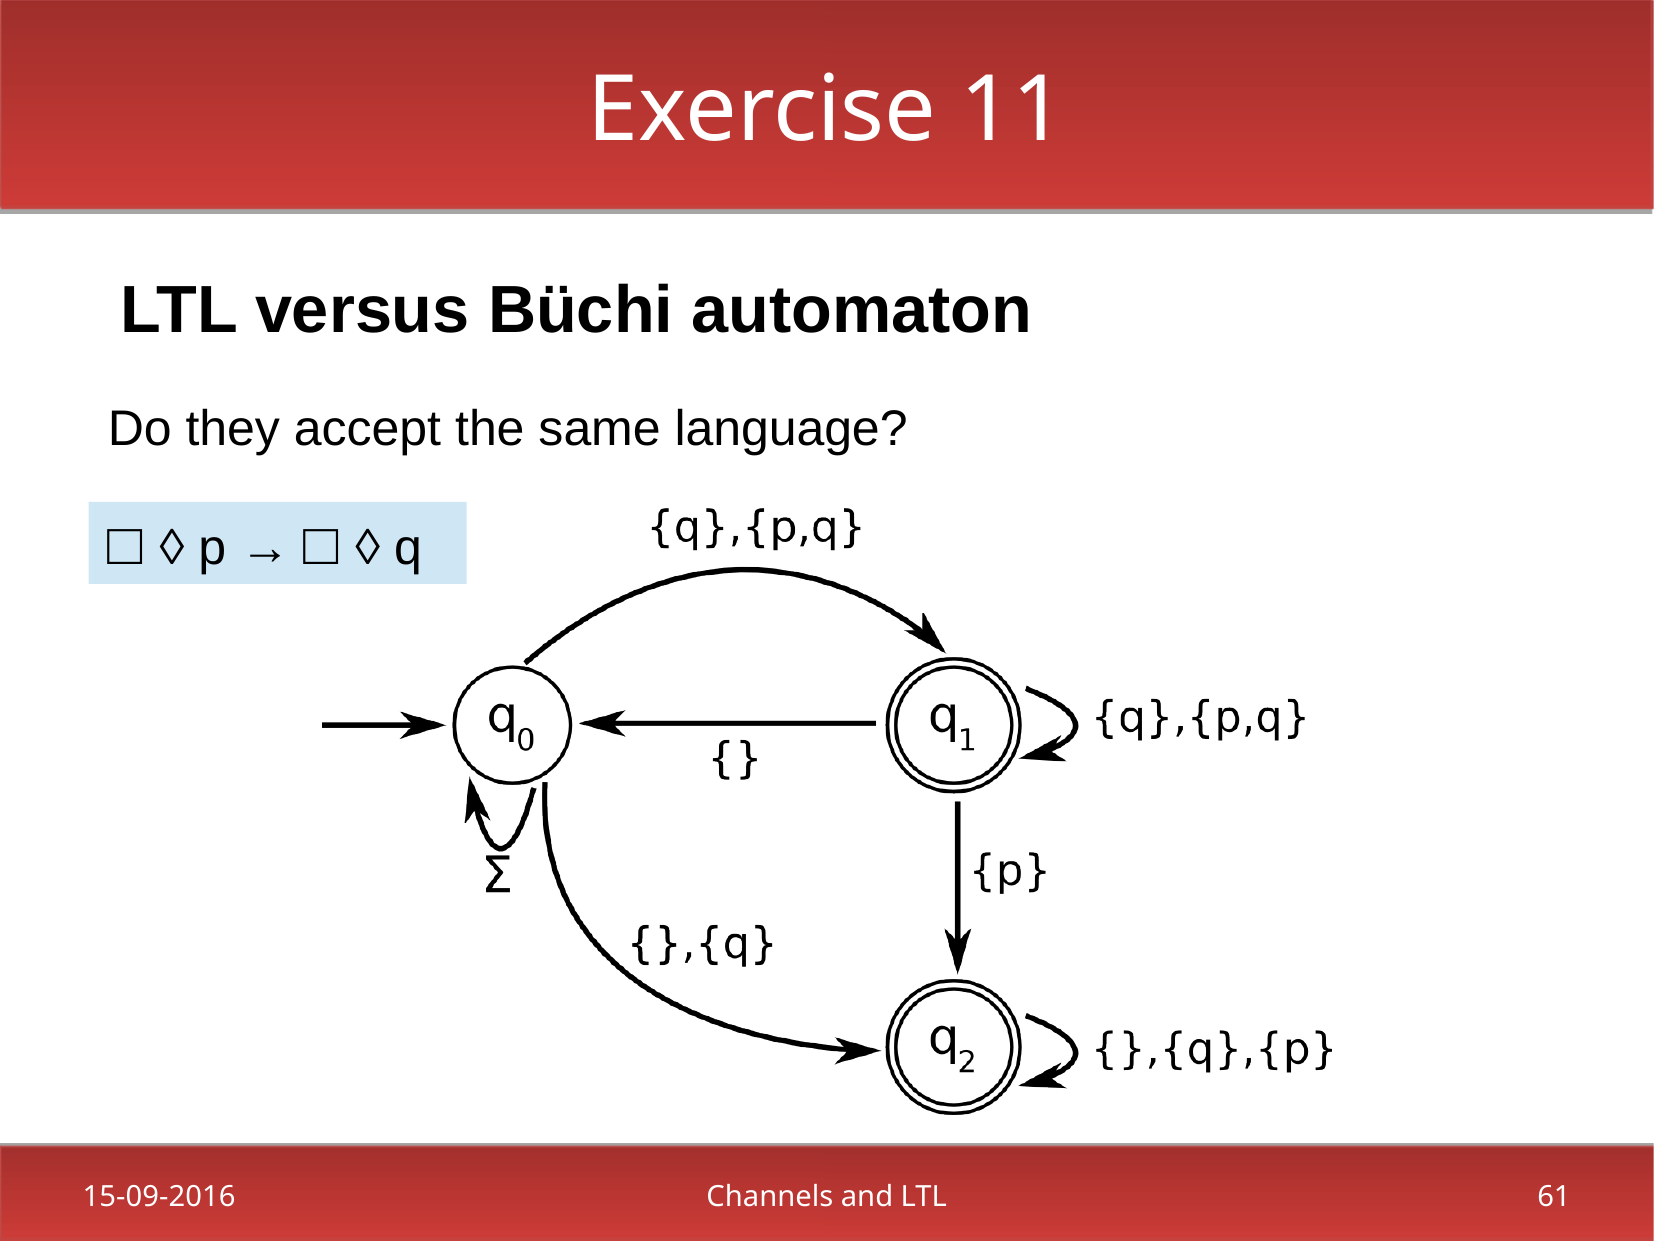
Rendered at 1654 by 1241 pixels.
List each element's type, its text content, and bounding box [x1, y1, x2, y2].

picture [322, 508, 1332, 1115]
picture [0, 0, 1654, 214]
title Exercise 11 [59, 31, 1595, 178]
text_box [88, 501, 93, 584]
picture [0, 1143, 1654, 1241]
text_box LTL versus Büchi automaton [105, 264, 1209, 355]
text_box Do they accept the same language? □ ◊ p → □ ◊ q [93, 392, 924, 584]
